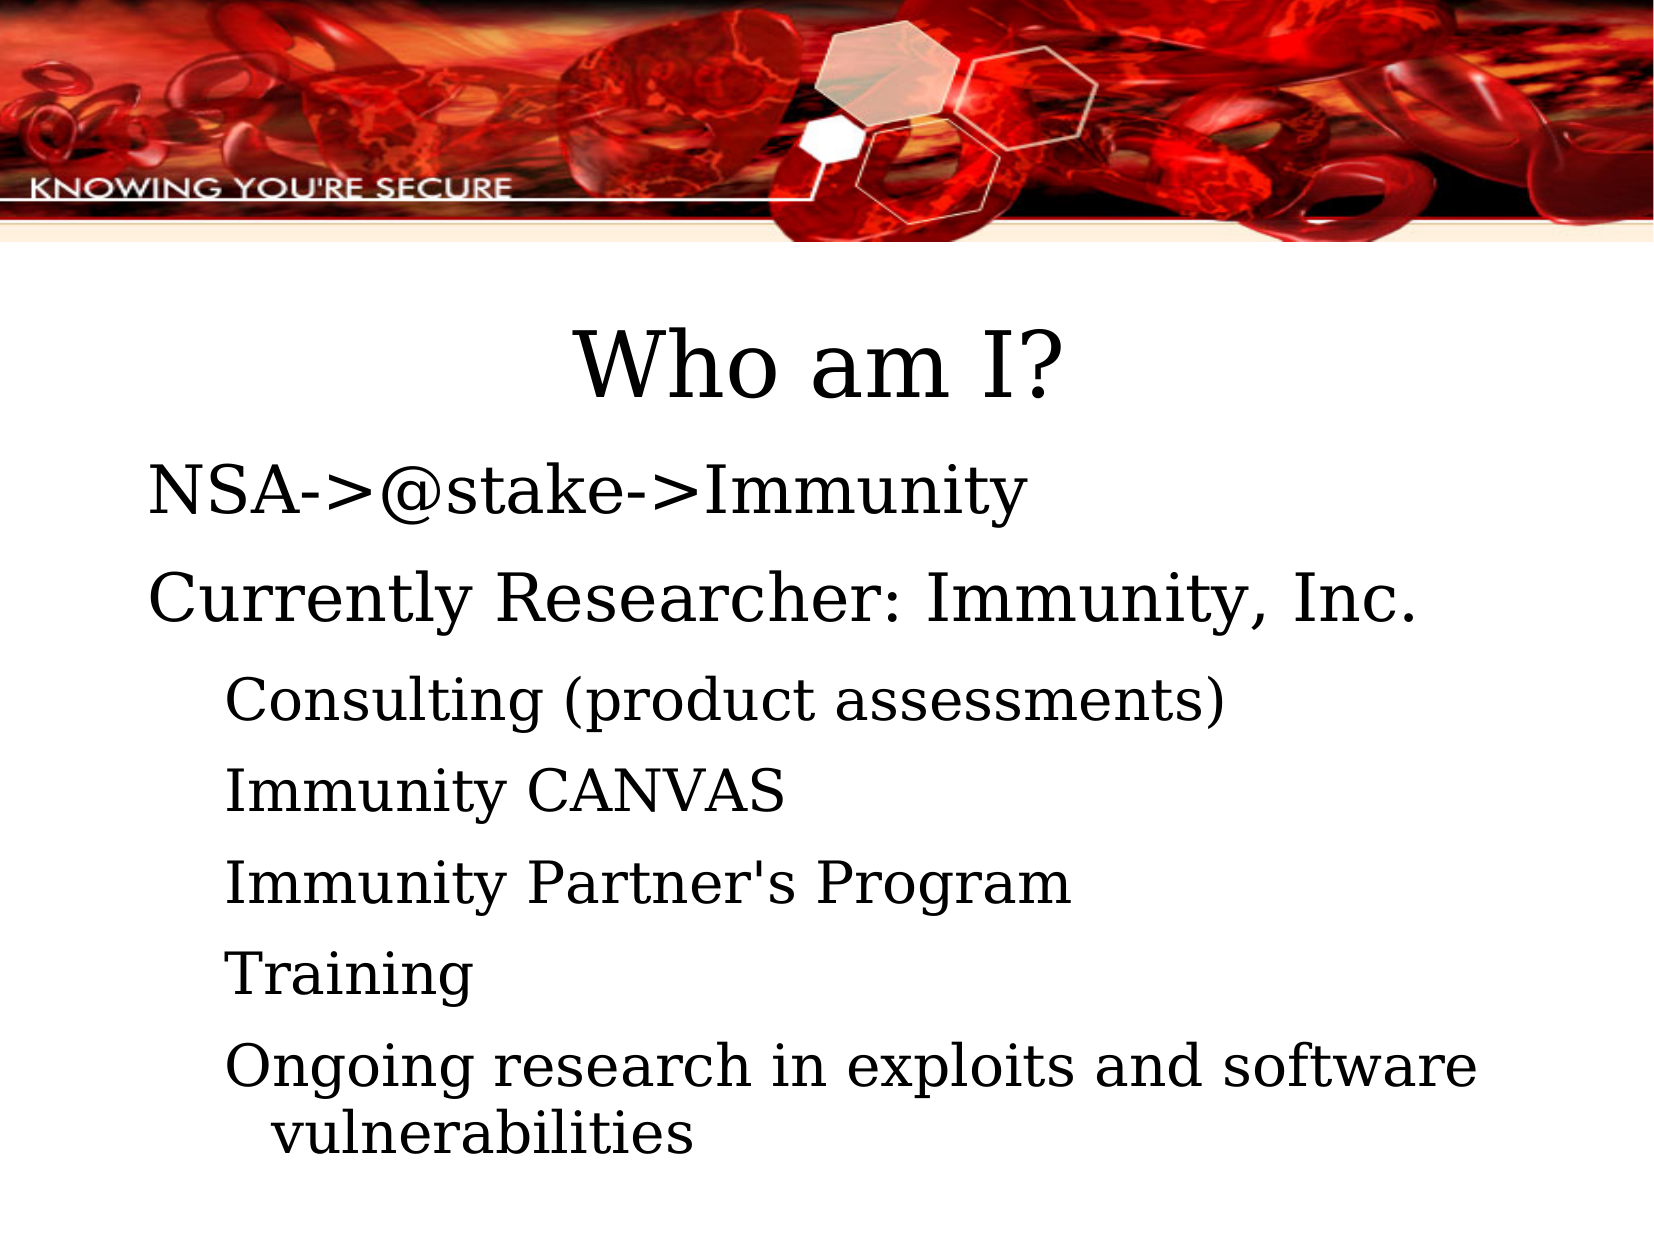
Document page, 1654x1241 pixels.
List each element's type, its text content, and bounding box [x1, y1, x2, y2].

picture [0, 0, 1654, 242]
title Who am I? [113, 261, 1526, 470]
list NSA->@stake->Immunity Currently Researcher: Immunity, Inc. Consulting (product assessments) Immunity CANVAS Immunity Partner's Program Training Ongoing research in exploits and software vulnerabilities [129, 451, 1542, 1168]
